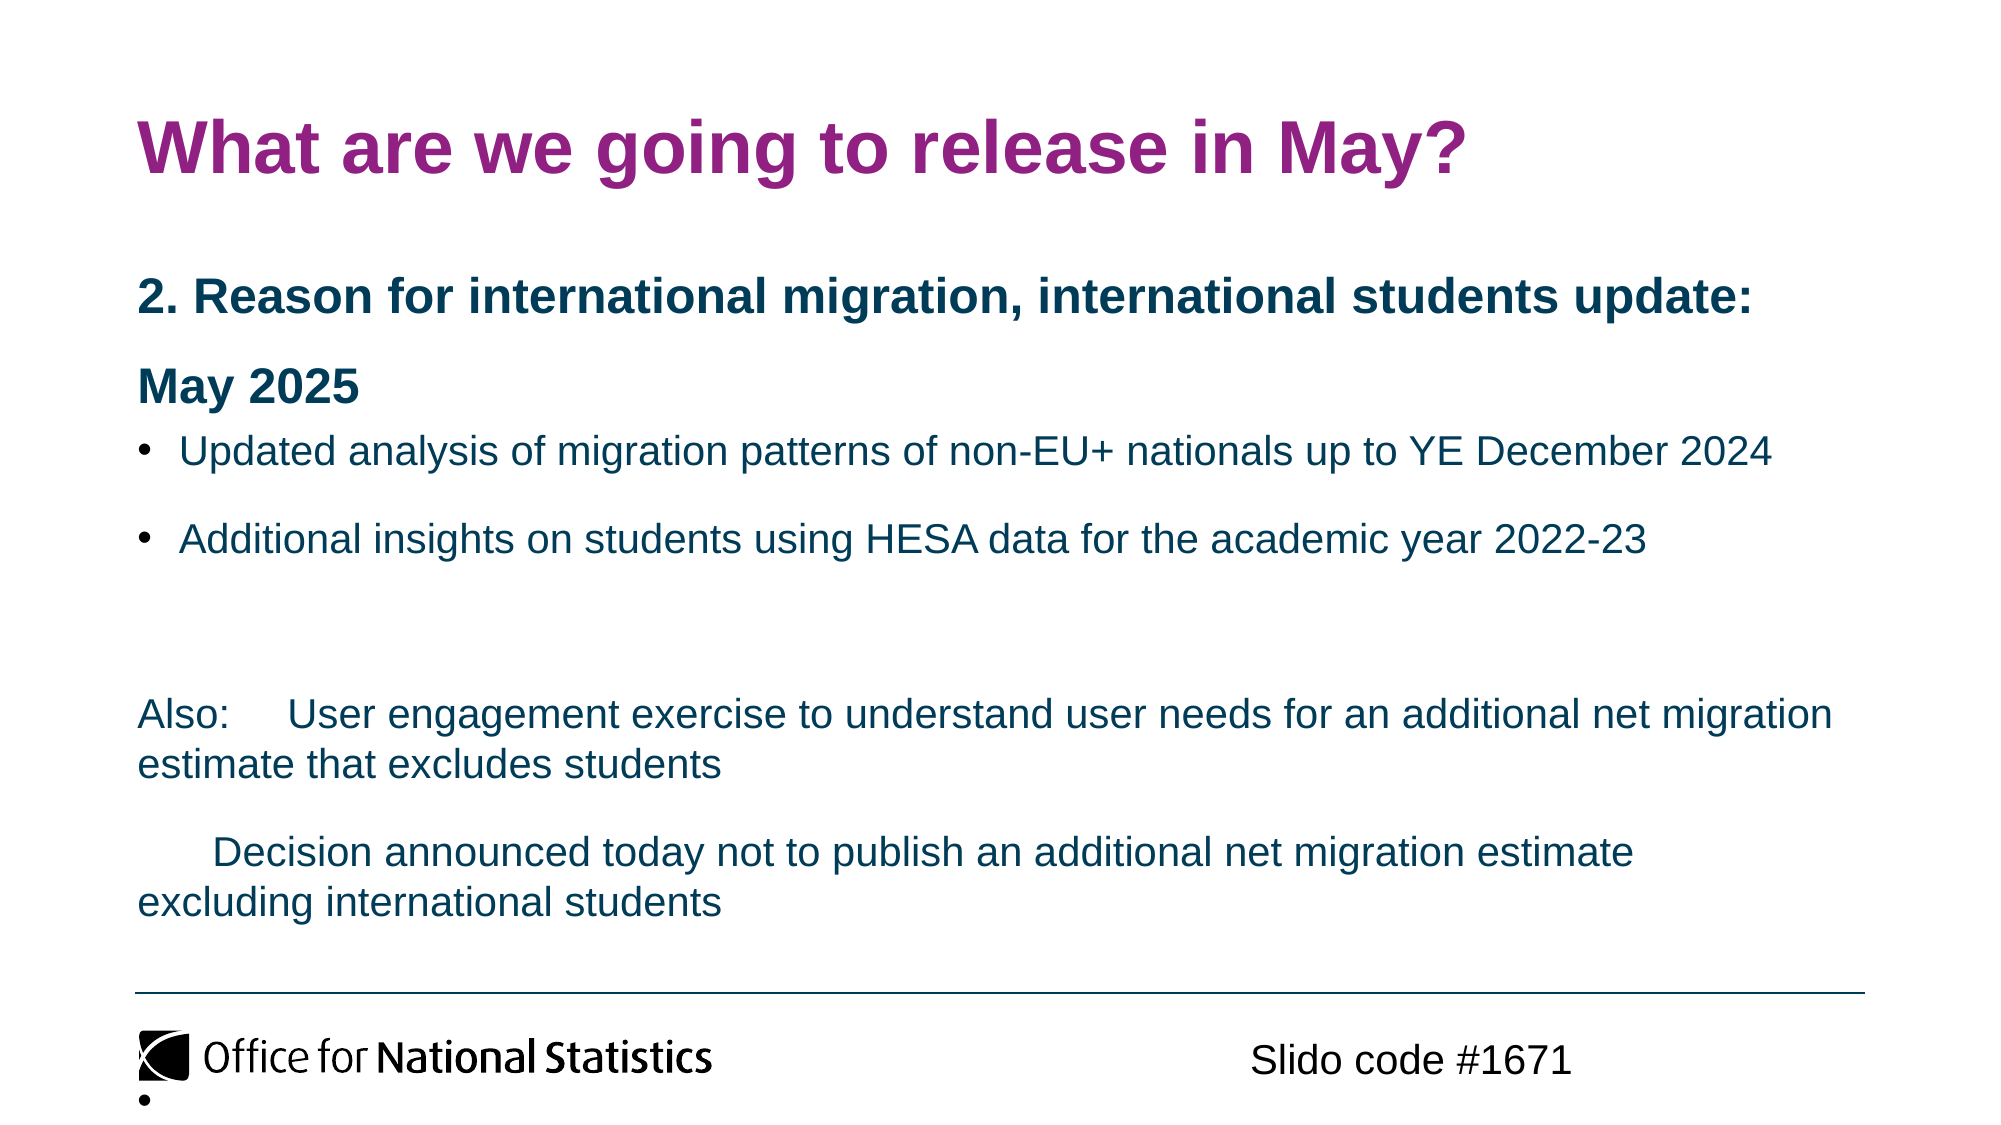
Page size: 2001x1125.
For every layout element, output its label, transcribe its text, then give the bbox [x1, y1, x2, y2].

title What are we going to release in May? [137, 105, 1863, 192]
list 2. Reason for international migration, international students update: May 2025 Updated analysis of migration patterns of non-EU+ nationals up to YE December 2024 Additional insights on students using HESA data for the academic year 2022-23 Also: User engagement exercise to understand user needs for an additional net migration estimate that excludes students Decision announced today not to publish an additional net migration estimate excluding international students [137, 233, 1863, 1124]
